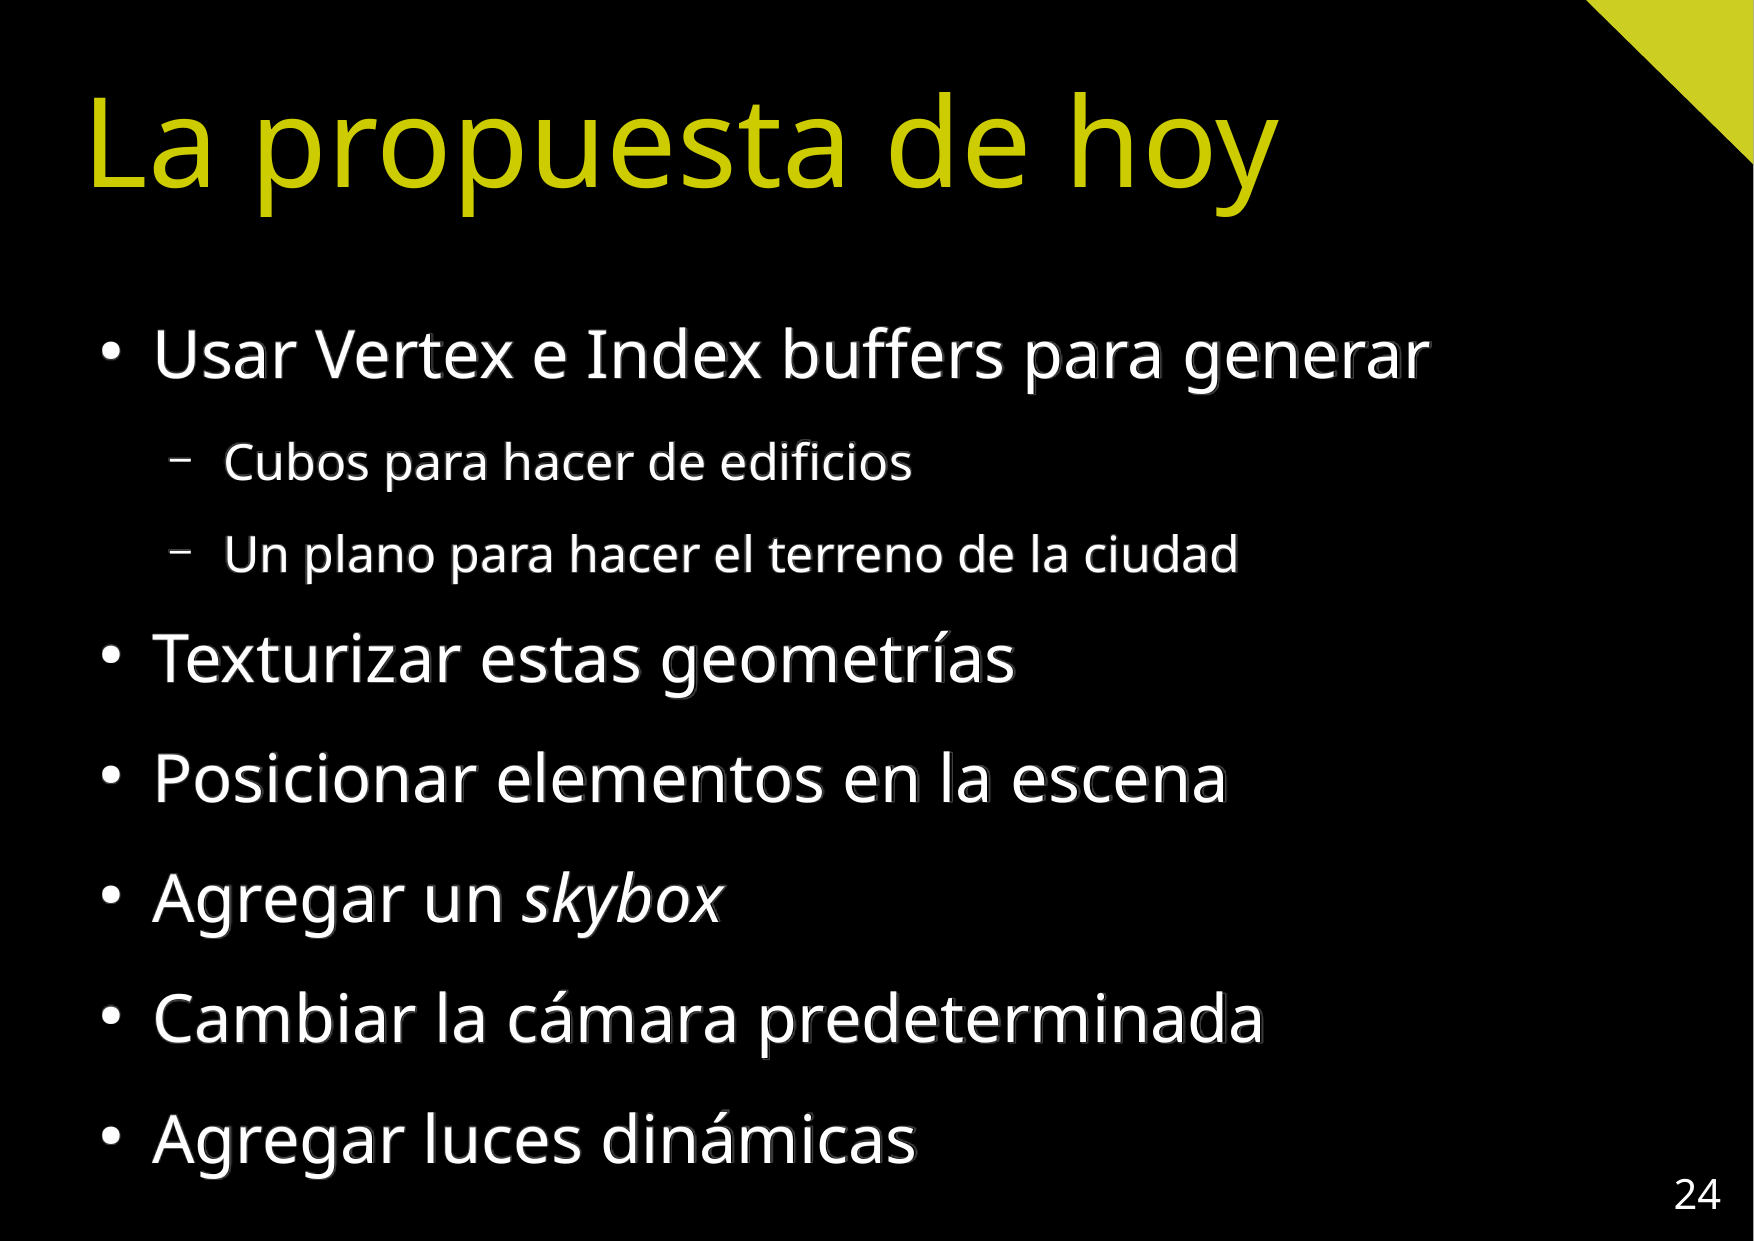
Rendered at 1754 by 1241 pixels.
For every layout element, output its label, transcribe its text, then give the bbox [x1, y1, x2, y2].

list Usar Vertex e Index buffers para generar Cubos para hacer de edificios Un plano para hacer el terreno de la ciudad Texturizar estas geometrías Posicionar elementos en la escena Agregar un skybox Cambiar la cámara predeterminada Agregar luces dinámicas [81, 307, 1660, 1172]
title La propuesta de hoy [82, 35, 1661, 243]
